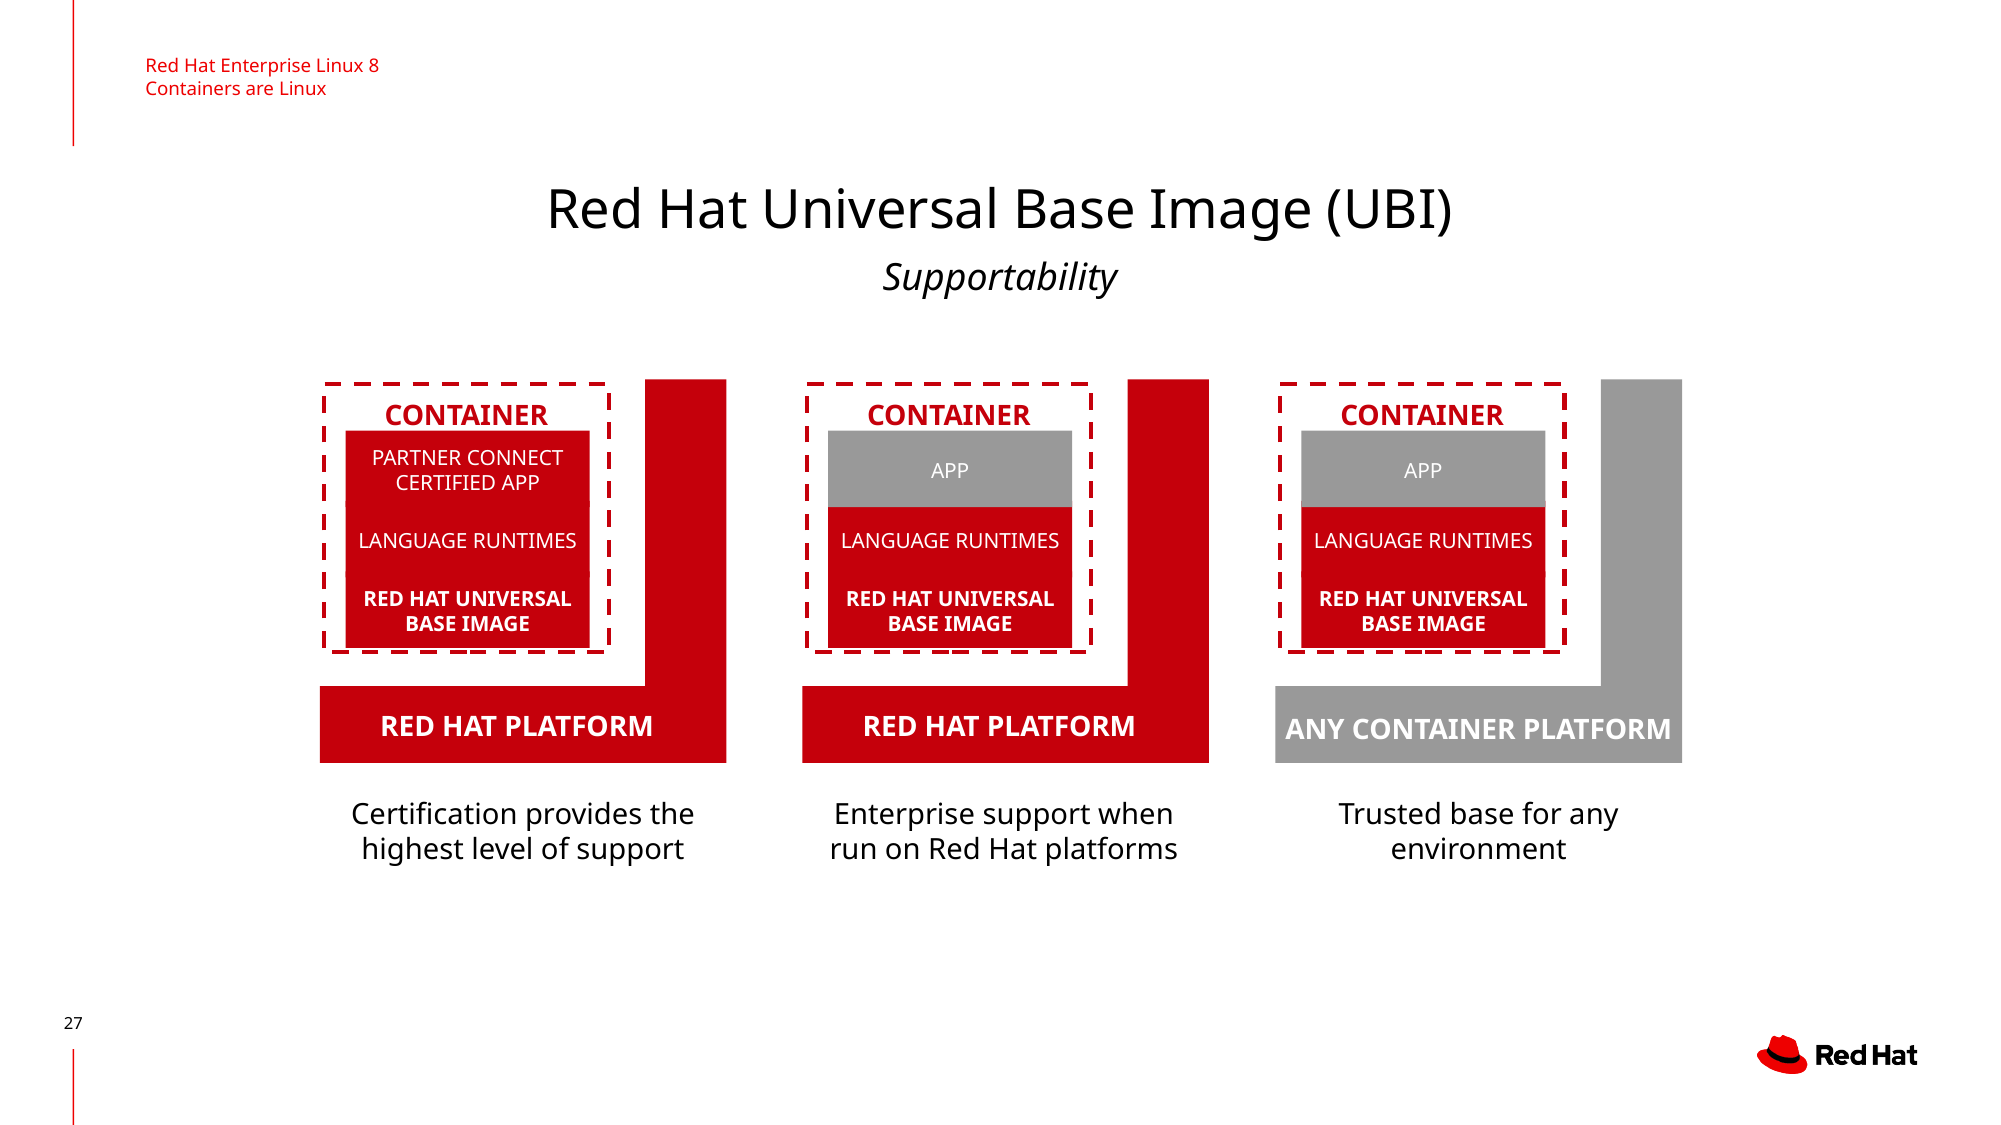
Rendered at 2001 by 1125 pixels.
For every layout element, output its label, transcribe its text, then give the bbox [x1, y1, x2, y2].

text_box LANGUAGE RUNTIMES [345, 508, 590, 578]
text_box RED HAT PLATFORM [324, 676, 710, 754]
text_box RED HAT PLATFORM [806, 676, 1193, 754]
text_box CONTAINER [806, 383, 1092, 653]
text_box CONTAINER [1279, 383, 1565, 653]
title Red Hat Universal Base Image (UBI) Supportability [287, 155, 1713, 314]
text_box Enterprise support when run on Red Hat platforms [800, 780, 1208, 846]
text_box APP [1301, 430, 1546, 508]
picture [1757, 1035, 1918, 1074]
text_box RED HAT UNIVERSAL BASE IMAGE [345, 578, 590, 648]
text_box [1600, 379, 1683, 679]
text_box Certification provides the highest level of support [319, 780, 727, 846]
text_box Trusted base for any environment [1275, 780, 1683, 846]
text_box LANGUAGE RUNTIMES [828, 508, 1073, 578]
text_box [802, 379, 1209, 763]
text_box [1275, 757, 1683, 763]
text_box <number> [13, 1012, 134, 1036]
text_box PARTNER CONNECT CERTIFIED APP [345, 430, 590, 508]
text_box LANGUAGE RUNTIMES [1301, 508, 1546, 578]
text_box RED HAT UNIVERSAL BASE IMAGE [1301, 578, 1546, 648]
text_box ANY CONTAINER PLATFORM [1275, 679, 1683, 757]
text_box RED HAT UNIVERSAL BASE IMAGE [828, 578, 1073, 648]
text_box APP [828, 430, 1073, 508]
text_box [319, 379, 727, 763]
text_box Red Hat Enterprise Linux 8 Containers are Linux [73, 9, 919, 144]
text_box CONTAINER [324, 383, 609, 653]
